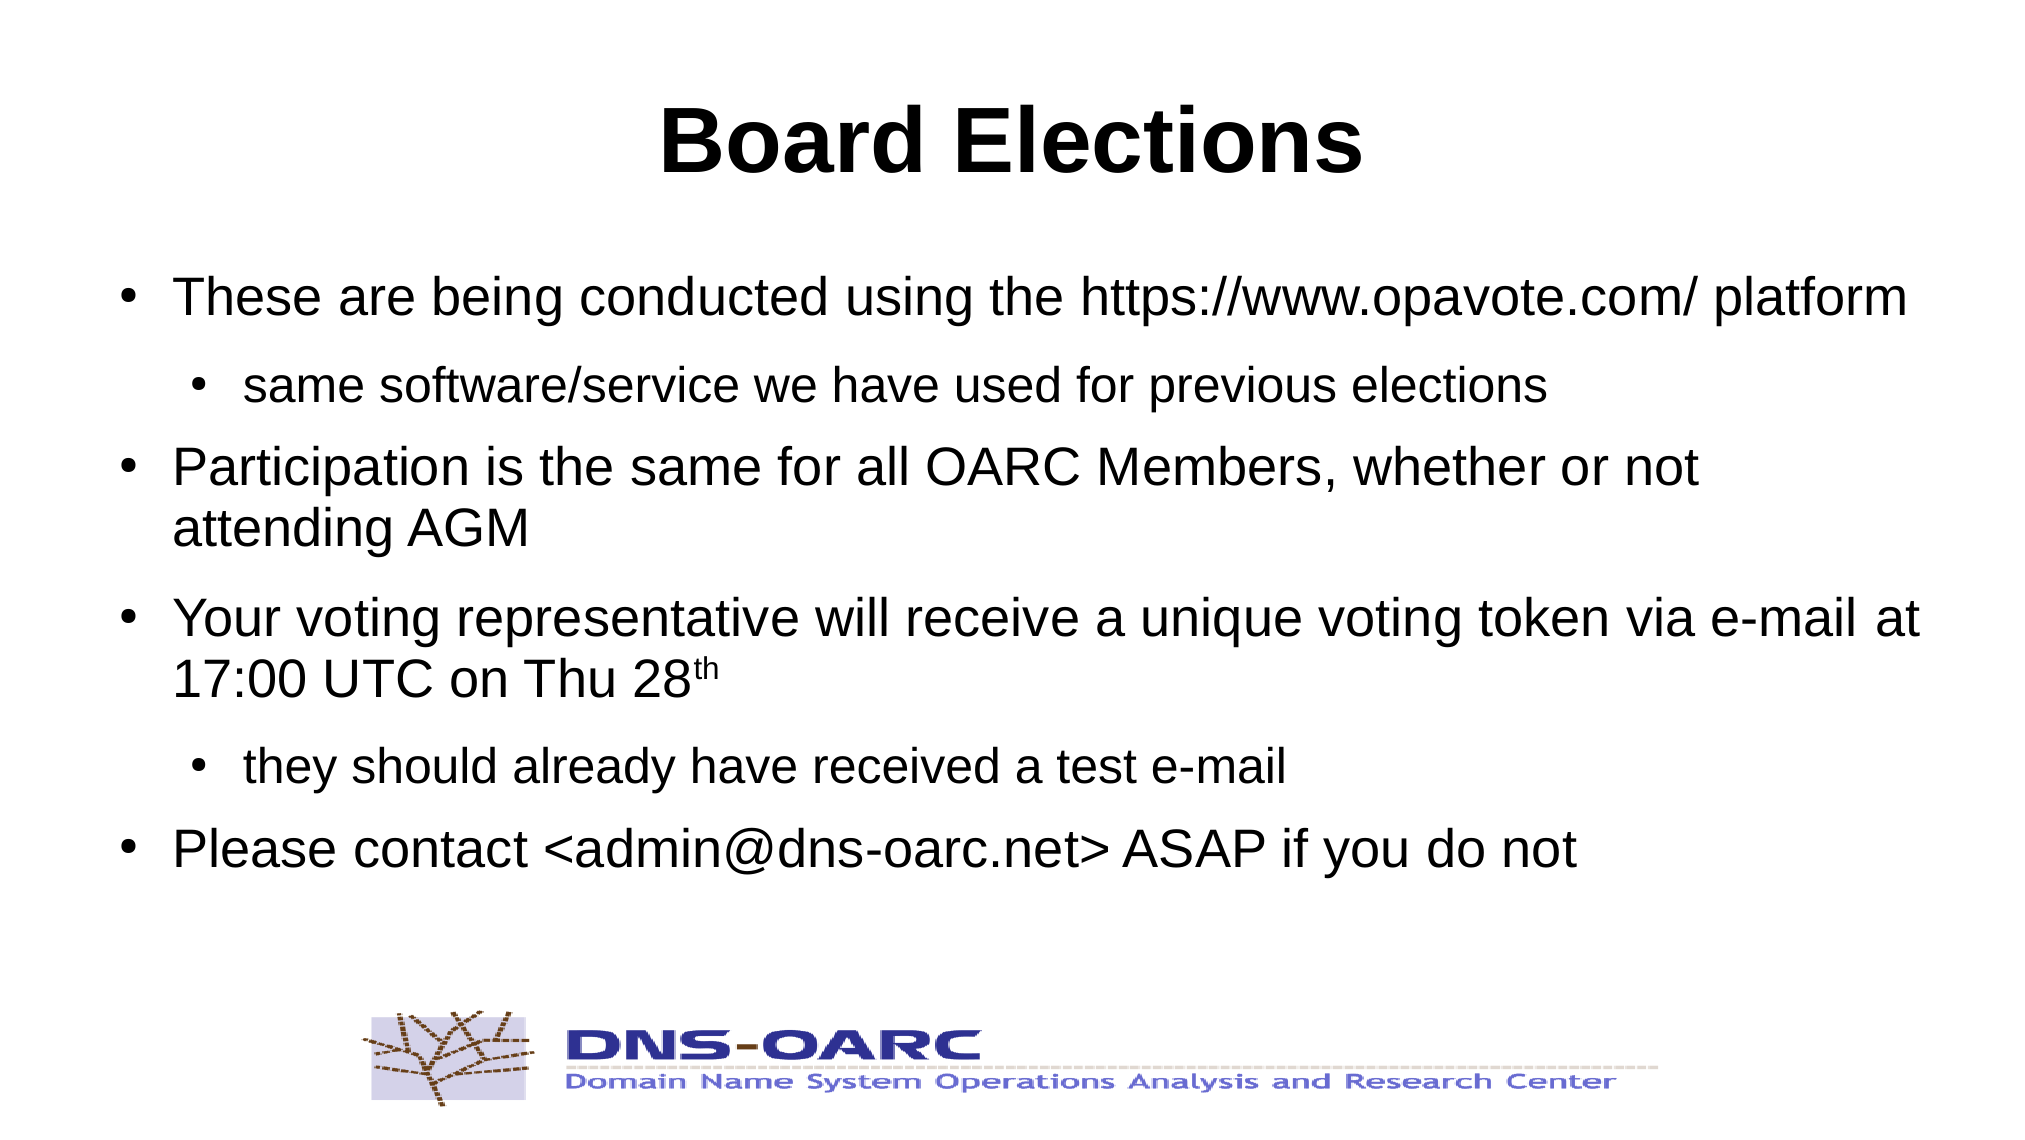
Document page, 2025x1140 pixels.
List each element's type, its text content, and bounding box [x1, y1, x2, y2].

title Board Elections [101, 45, 1924, 236]
list These are being conducted using the https://www.opavote.com/ platform same software/service we have used for previous elections Participation is the same for all OARC Members, whether or not attending AGM Your voting representative will receive a unique voting token via e-mail at 17:00 UTC on Thu 28th they should already have received a test e-mail Please contact <admin@dns-oarc.net> ASAP if you do not [101, 266, 1924, 928]
picture [289, 1004, 1700, 1113]
